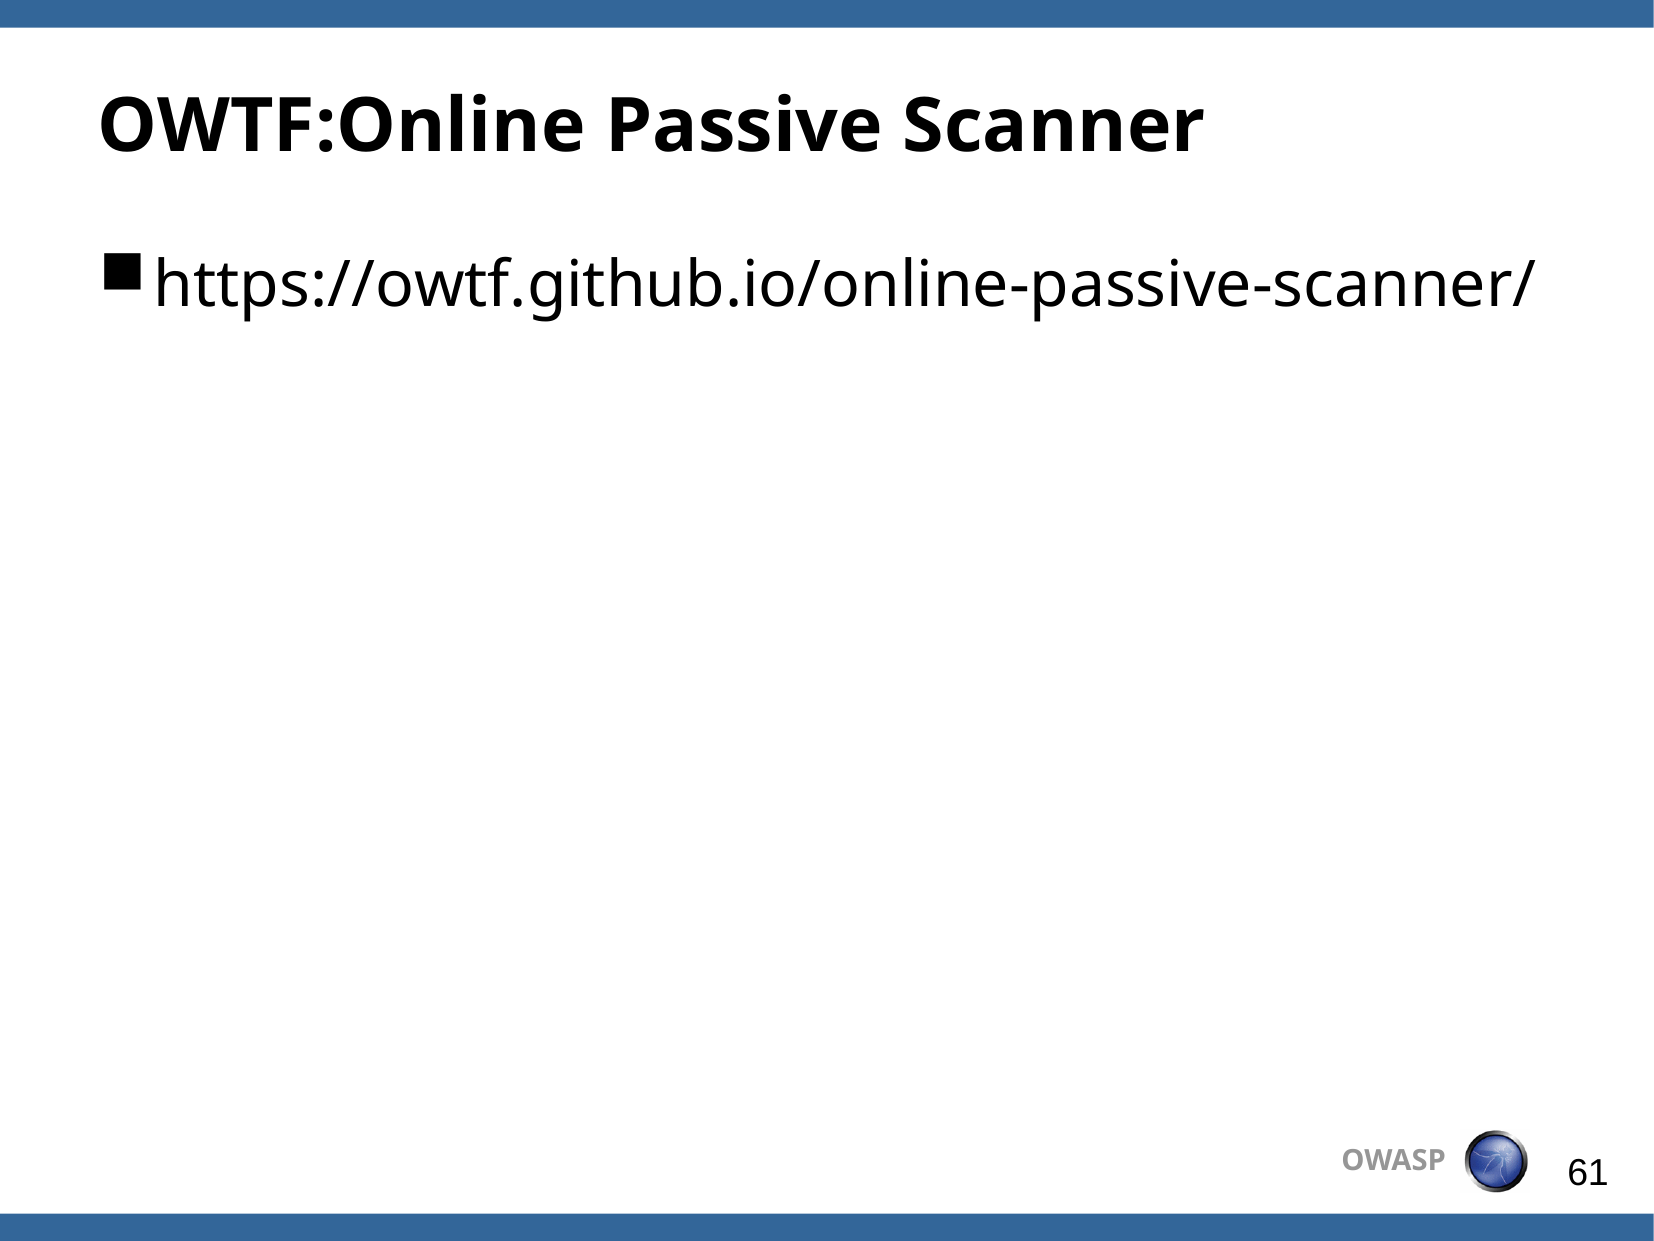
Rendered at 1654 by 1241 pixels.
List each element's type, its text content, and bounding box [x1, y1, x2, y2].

picture [1460, 1129, 1530, 1193]
list https://owtf.github.io/online-passive-scanner/ [82, 234, 1571, 1108]
title OWTF:Online Passive Scanner [82, 23, 1571, 220]
